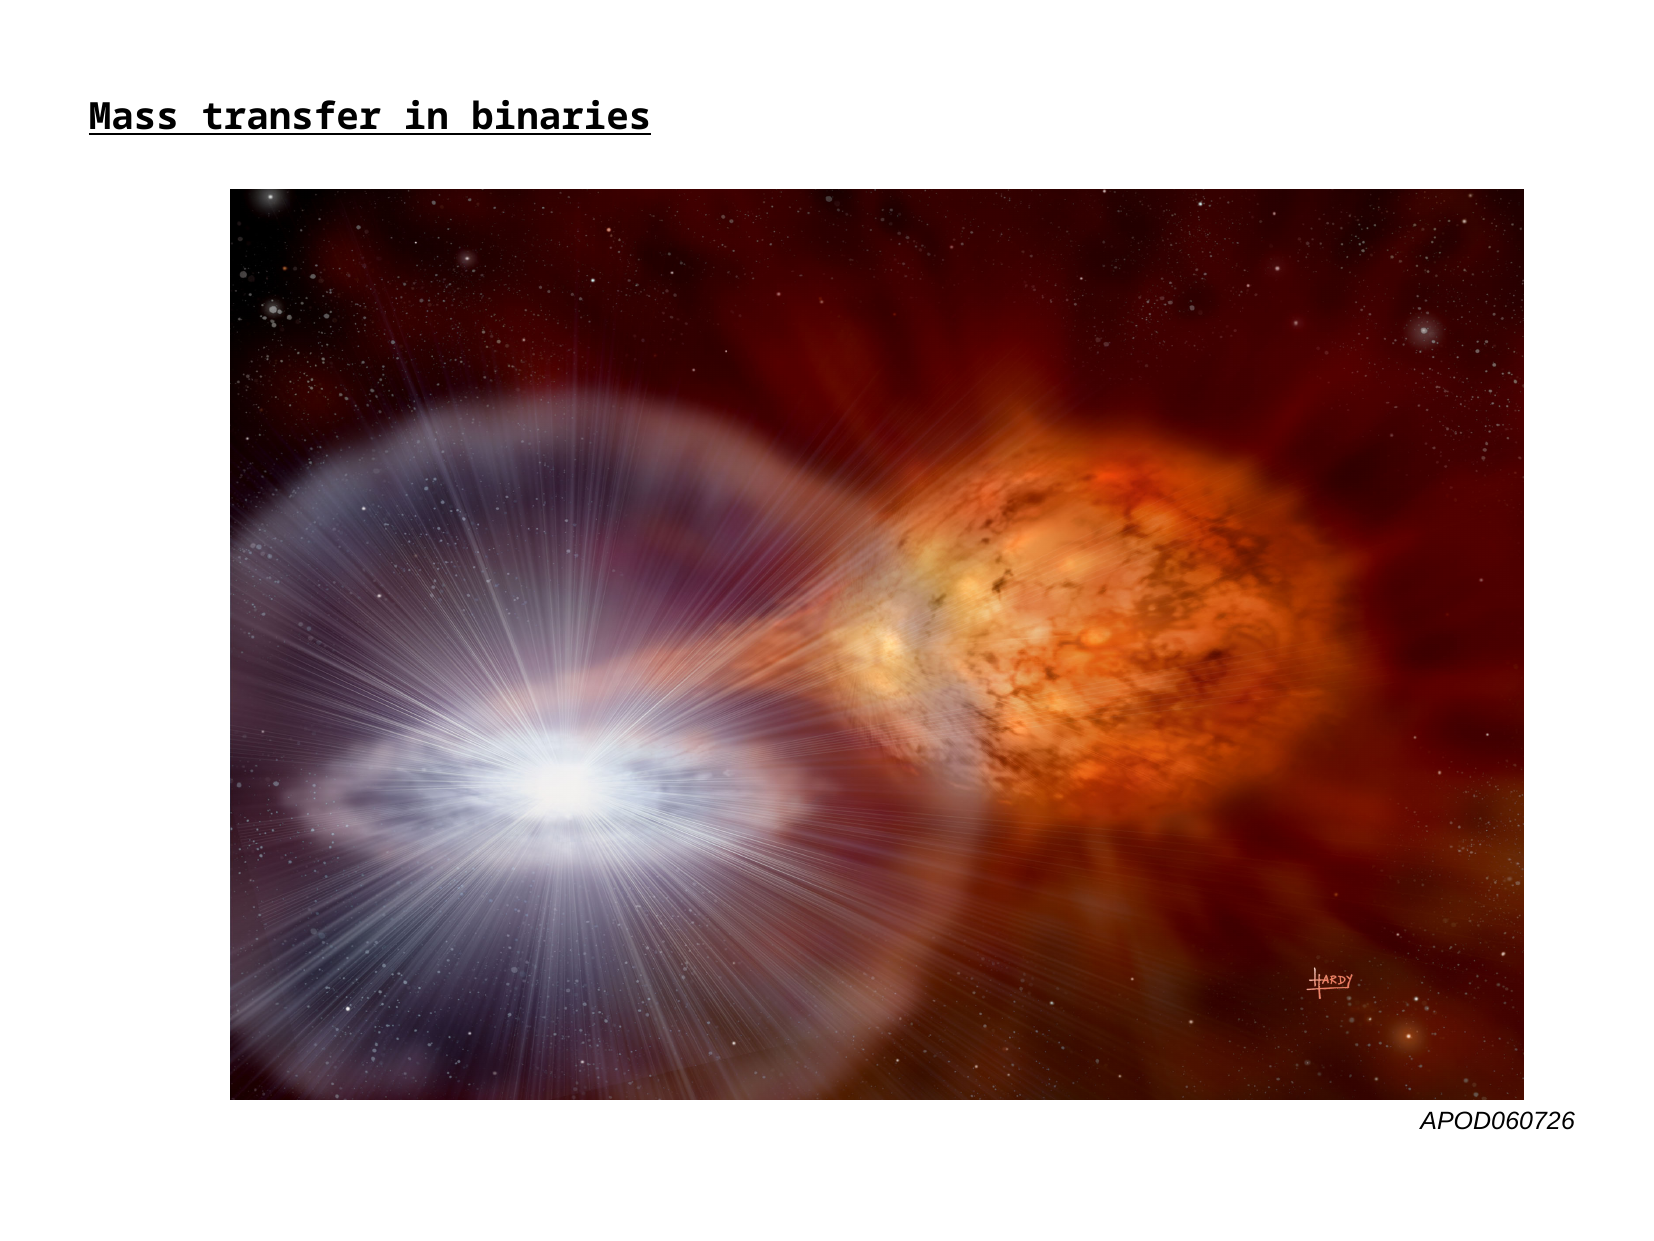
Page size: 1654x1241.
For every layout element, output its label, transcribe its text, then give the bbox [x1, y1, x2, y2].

picture [230, 189, 1524, 1100]
text_box APOD060726 [1405, 1099, 1591, 1143]
text_box Mass transfer in binaries [73, 82, 667, 142]
